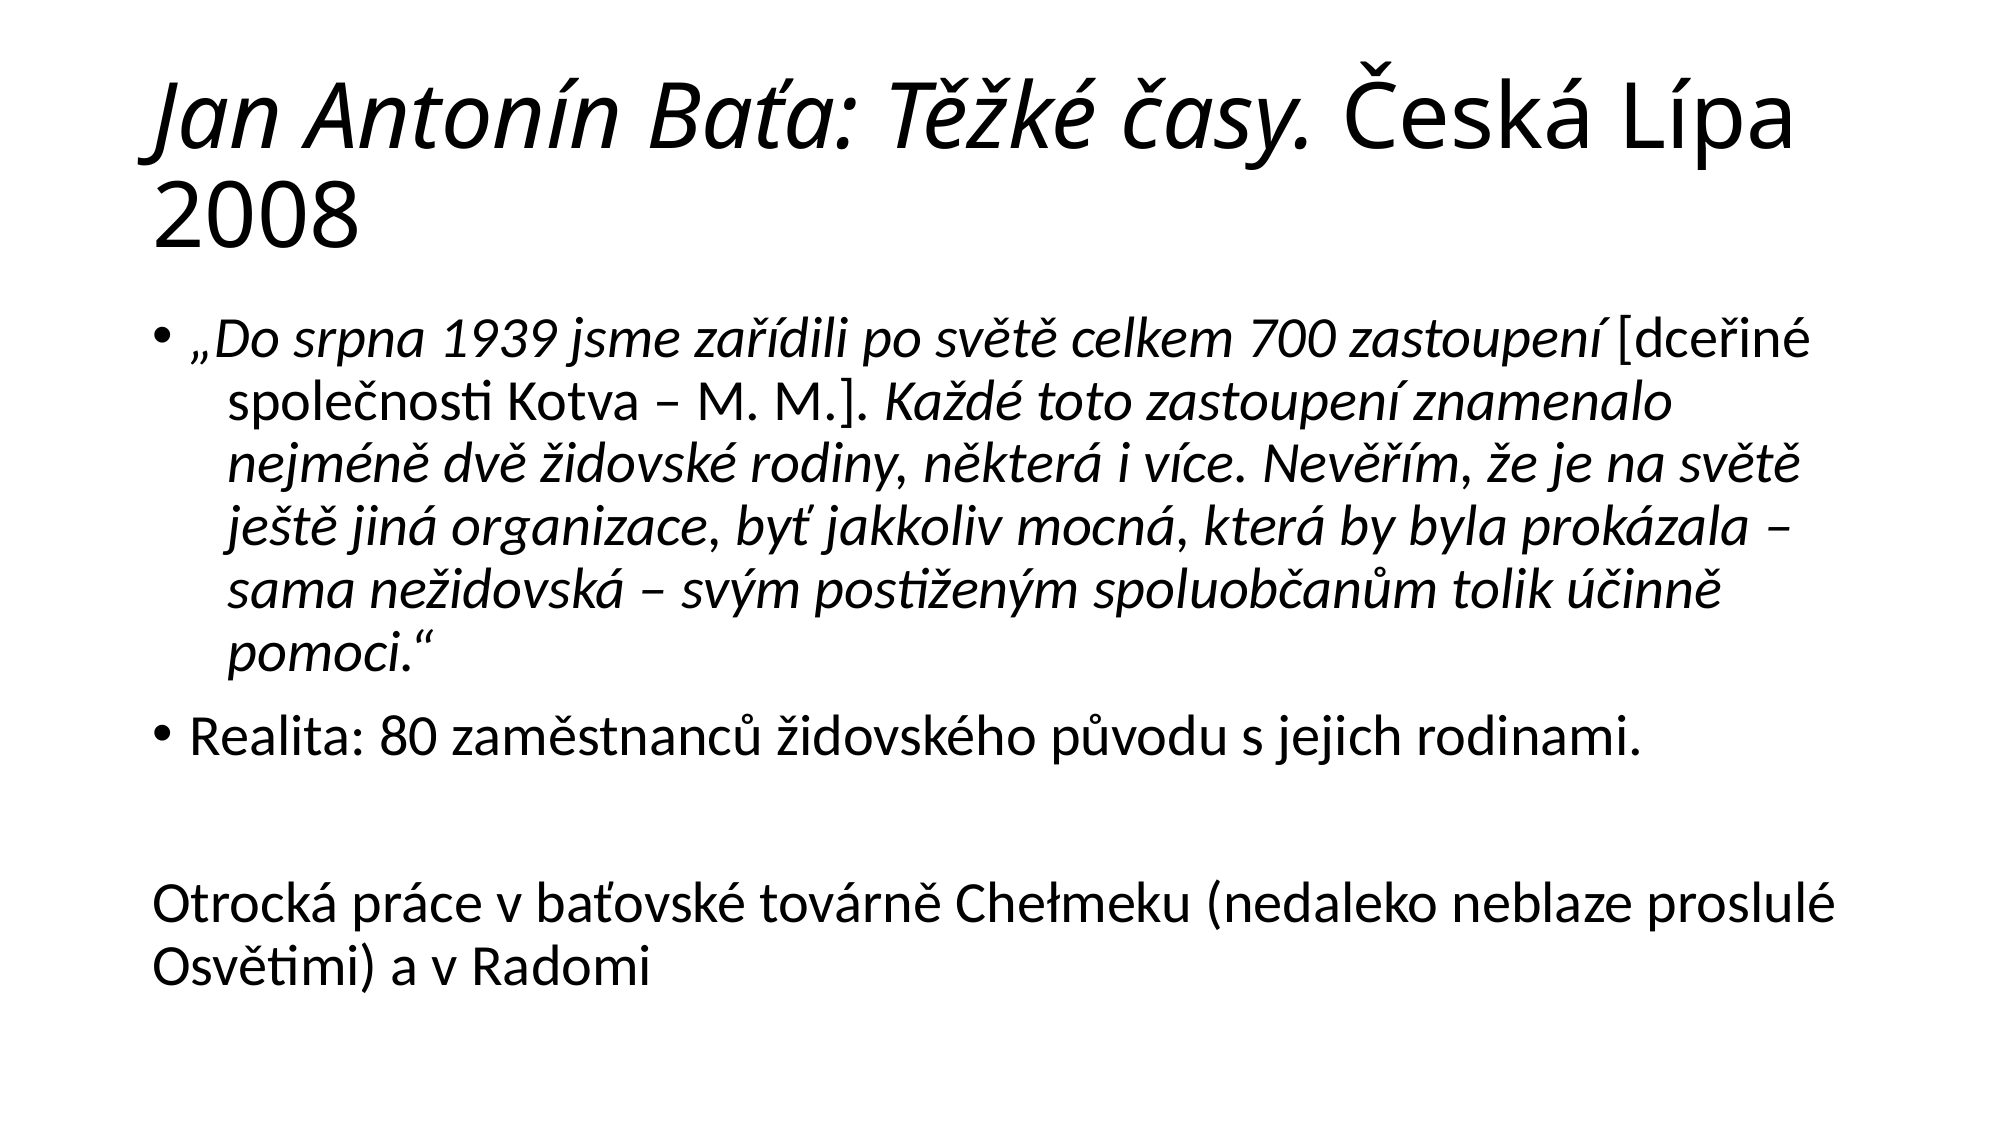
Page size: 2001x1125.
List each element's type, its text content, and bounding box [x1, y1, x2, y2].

title Jan Antonín Baťa: Těžké časy. Česká Lípa 2008 [137, 59, 1863, 278]
list „Do srpna 1939 jsme zařídili po světě celkem 700 zastoupení [dceřiné společnosti Kotva – M. M.]. Každé toto zastoupení znamenalo nejméně dvě židovské rodiny, některá i více. Nevěřím, že je na světě ještě jiná organizace, byť jakkoliv mocná, která by byla prokázala – sama nežidovská – svým postiženým spoluobčanům tolik účinně pomoci.“ Realita: 80 zaměstnanců židovského původu s jejich rodinami. Otrocká práce v baťovské továrně Chełmeku (nedaleko neblaze proslulé Osvětimi) a v Radomi [137, 299, 1863, 1014]
